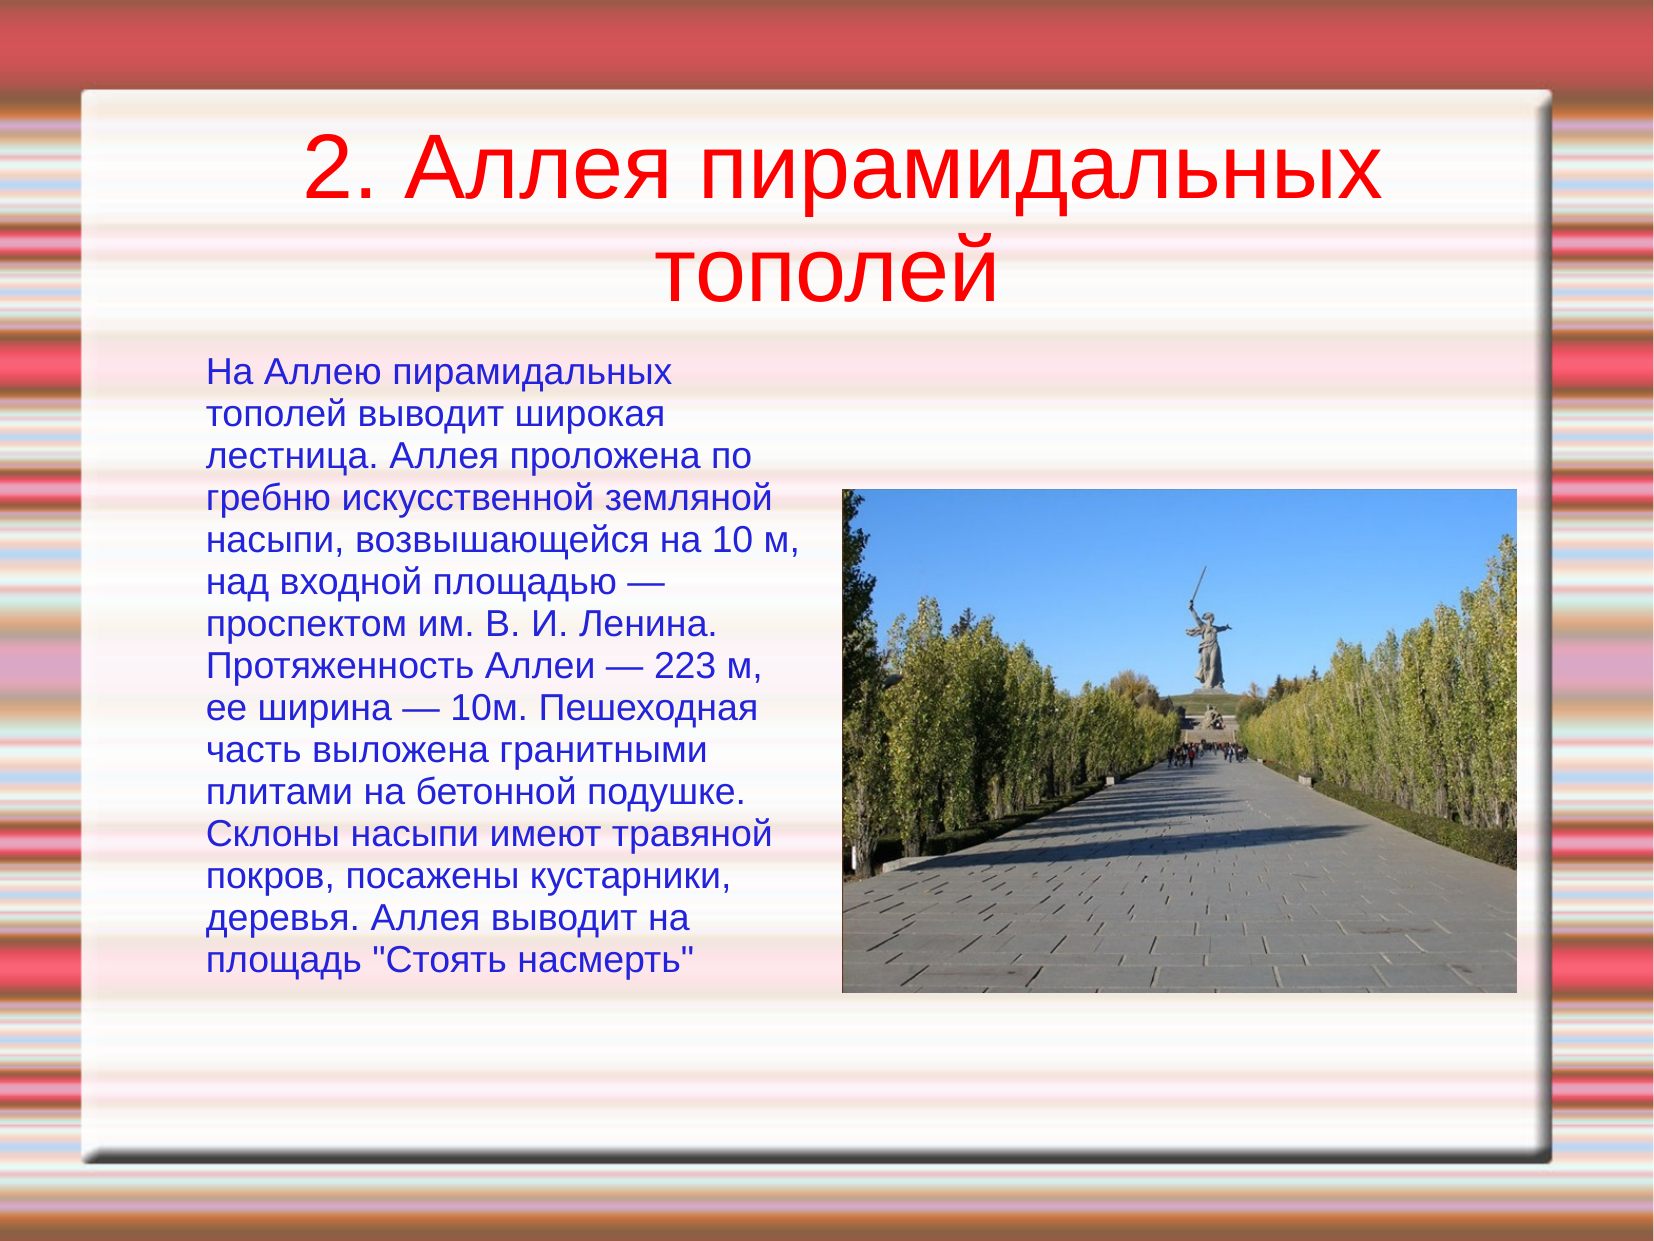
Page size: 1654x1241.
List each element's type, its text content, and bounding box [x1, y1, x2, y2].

picture [0, 0, 1654, 1241]
title 2. Аллея пирамидальных тополей [121, 115, 1534, 321]
list На Аллею пирамидальных тополей выводит широкая лестница. Аллея проложена по гребню искусственной земляной насыпи, возвышающейся на 10 м, над входной площадью — проспектом им. В. И. Ленина. Протяженность Аллеи — 223 м, ее ширина — 10м. Пешеходная часть выложена гранитными плитами на бетонной подушке. Склоны насыпи имеют травяной покров, посажены кустарники, деревья. Аллея выводит на площадь "Стоять насмерть" [134, 350, 809, 1118]
